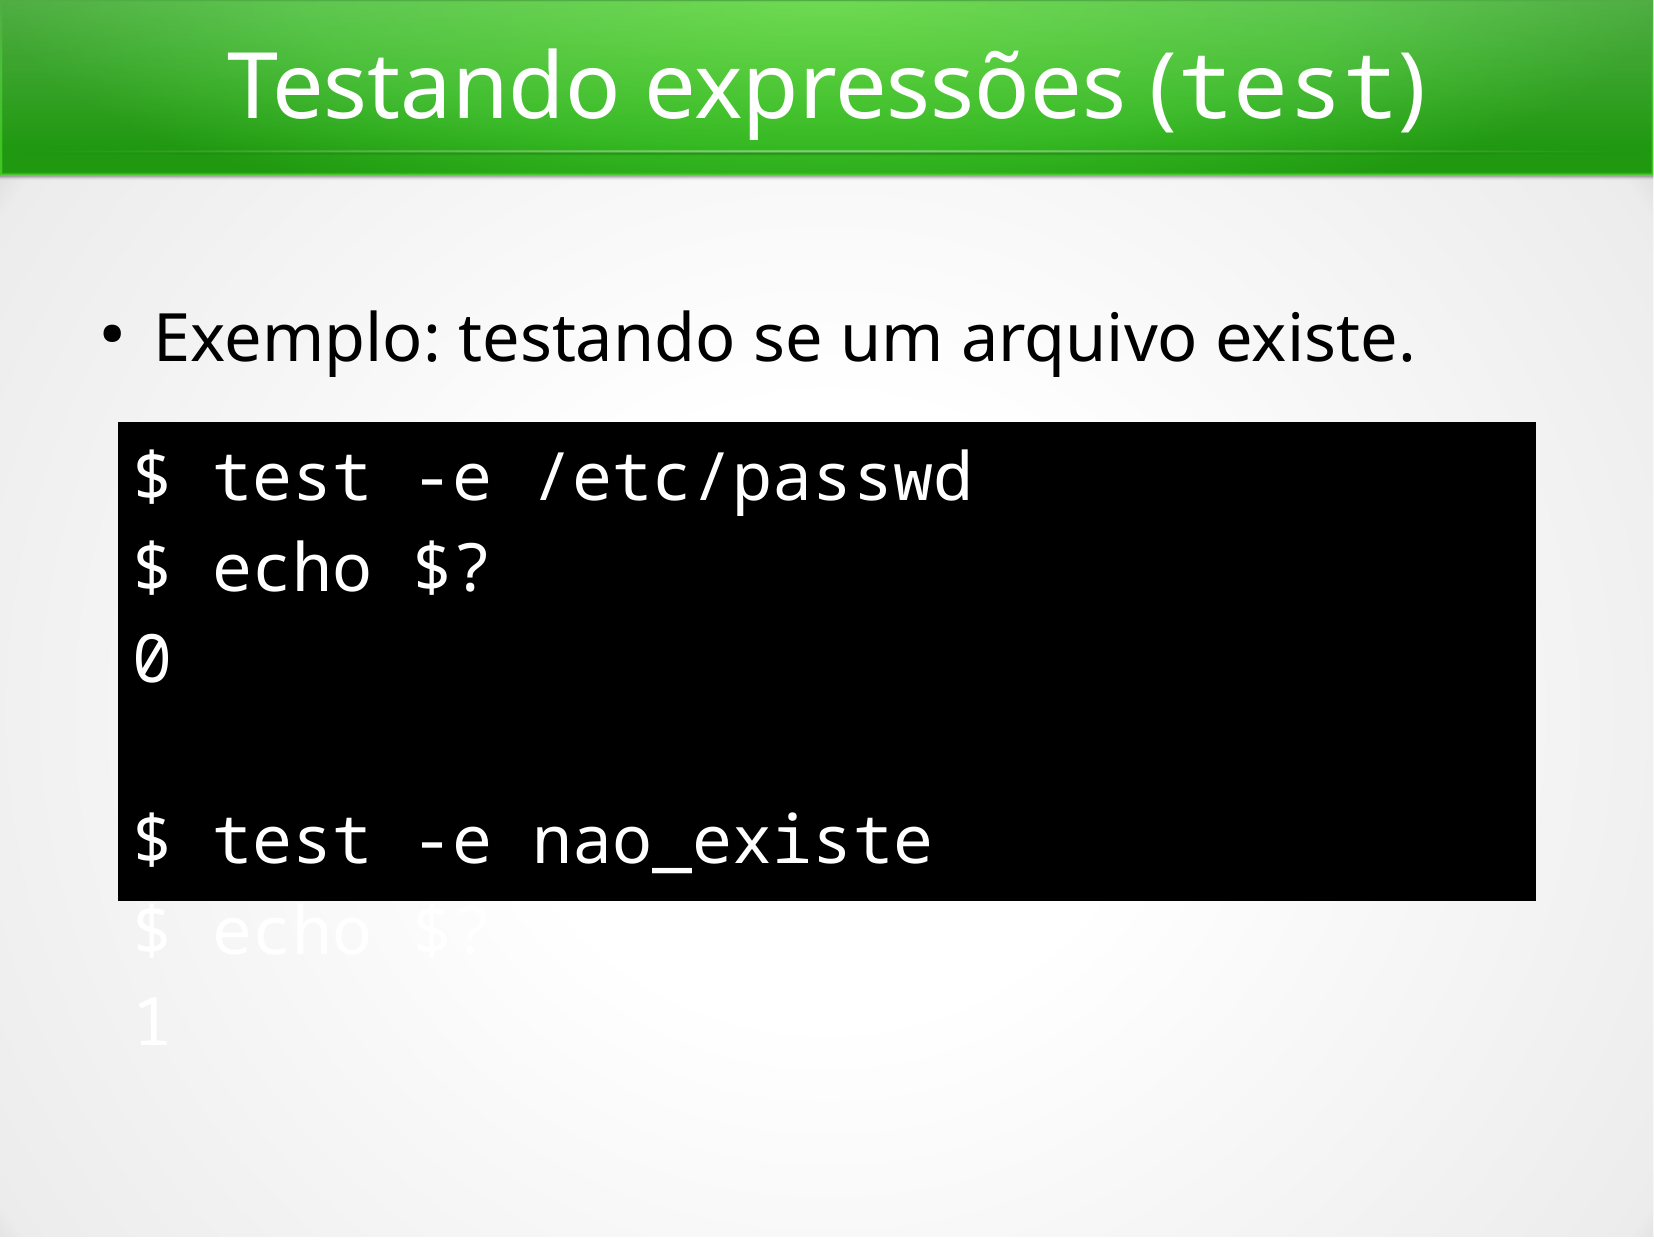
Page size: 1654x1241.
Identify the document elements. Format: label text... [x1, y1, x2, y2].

picture [0, 0, 1654, 1237]
list Exemplo: testando se um arquivo existe. [82, 290, 1571, 1010]
title Testando expressões (test) [82, 11, 1571, 154]
